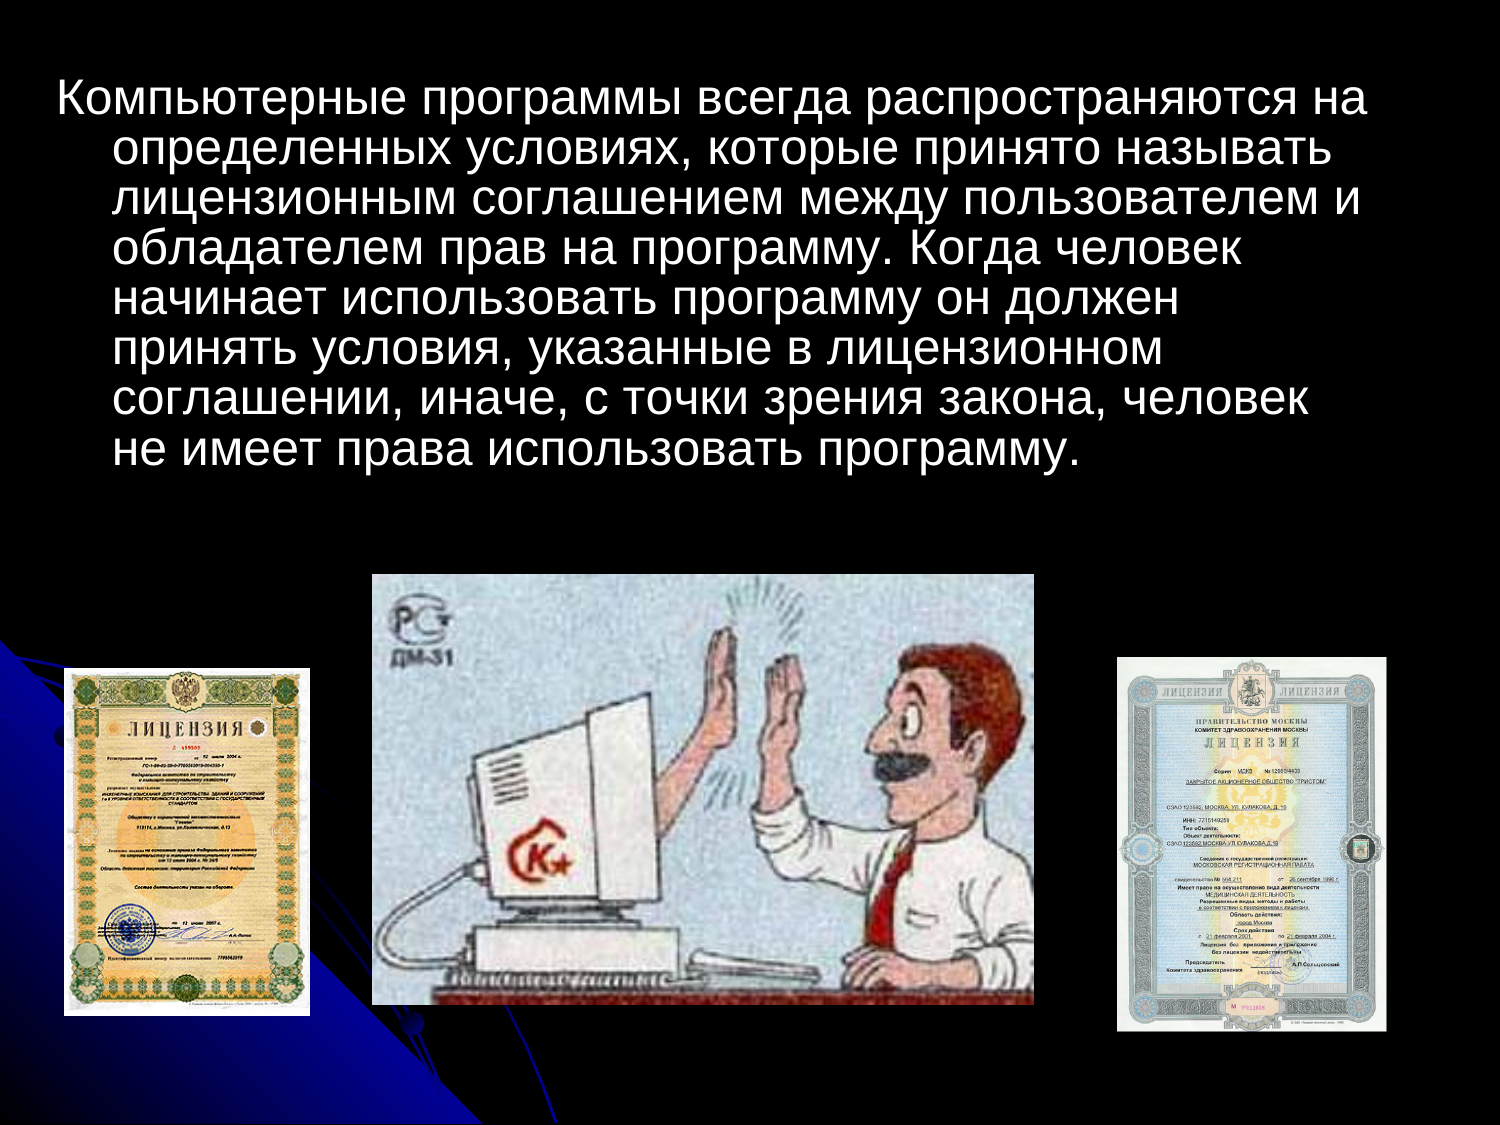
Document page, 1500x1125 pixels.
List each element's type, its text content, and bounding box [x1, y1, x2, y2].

list Компьютерные программы всегда распространяются на определенных условиях, которые принято называть лицензионным соглашением между пользователем и обладателем прав на программу. Когда человек начинает использовать программу он должен принять условия, указанные в лицензионном соглашении, иначе, с точки зрения закона, человек не имеет права использовать программу. [41, 66, 1392, 540]
picture [64, 668, 310, 1016]
picture [372, 574, 1034, 1005]
picture [1116, 656, 1387, 1033]
